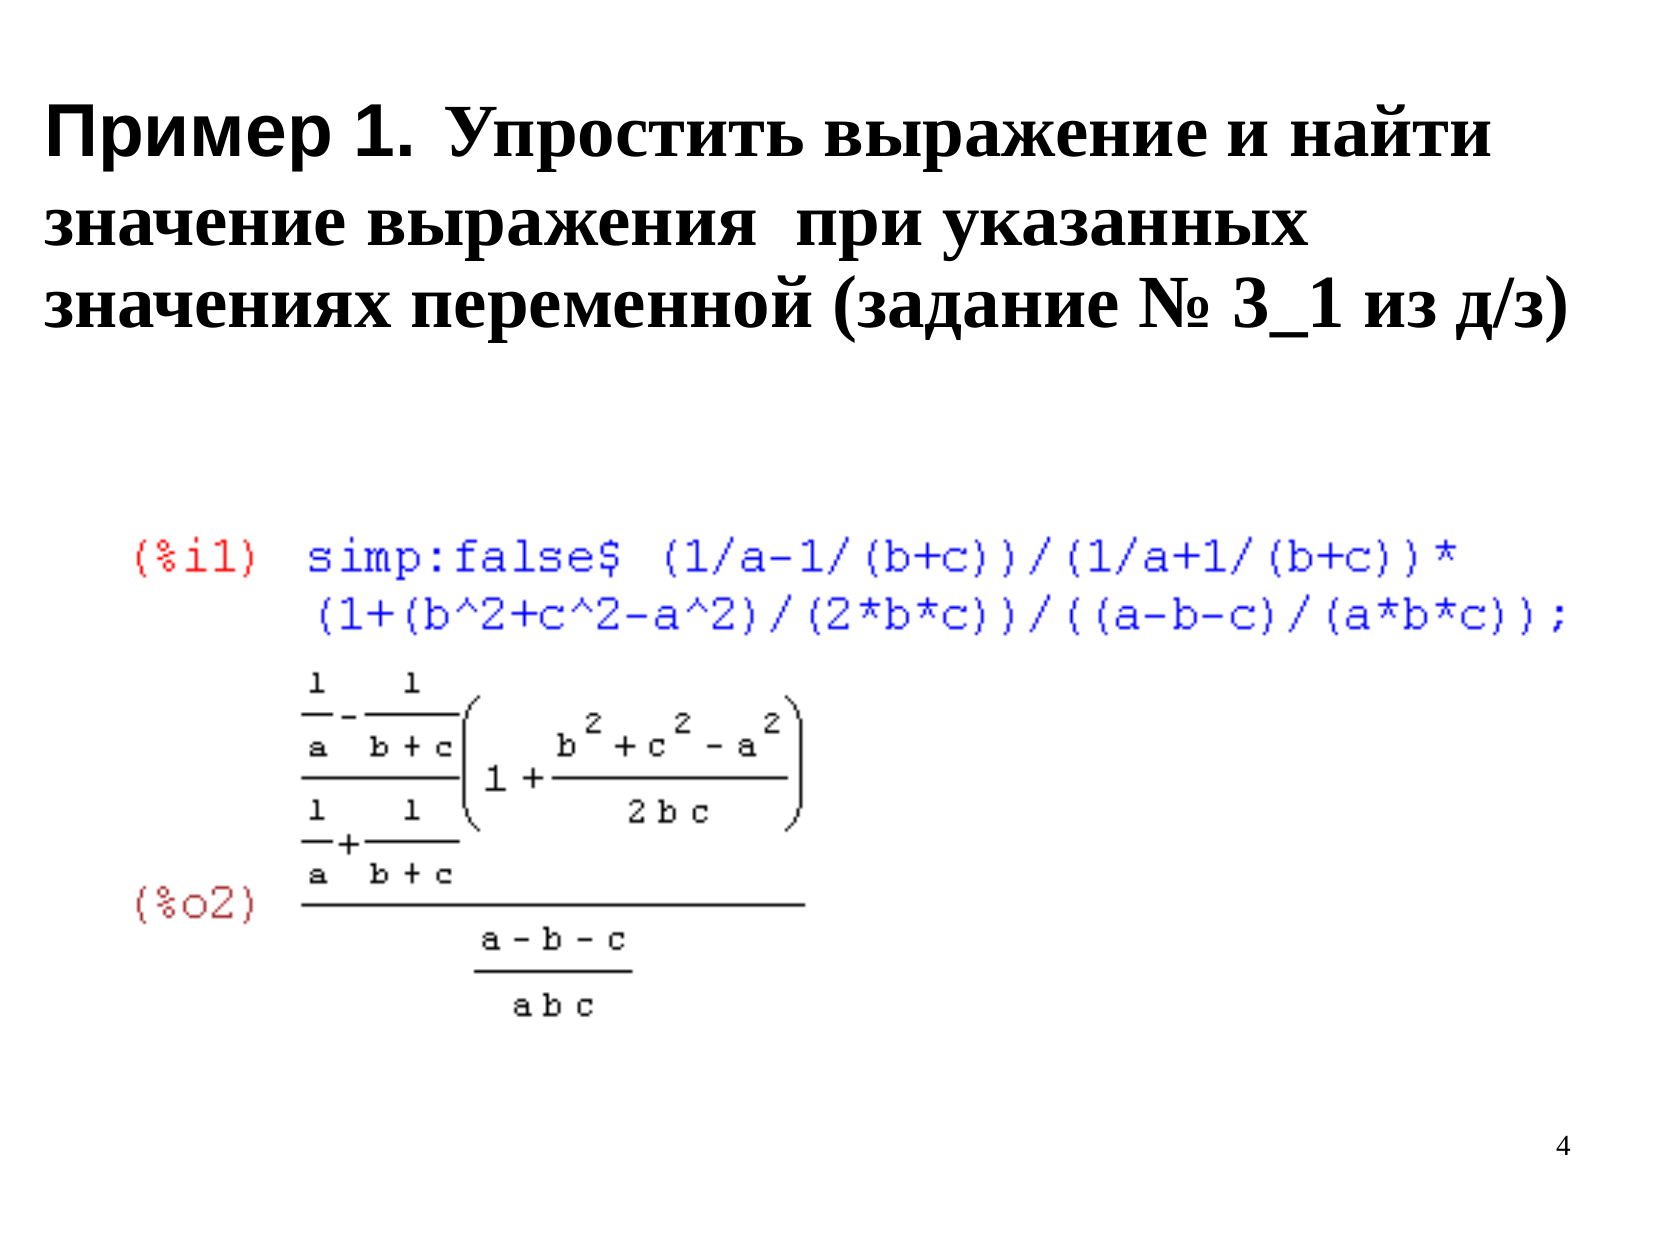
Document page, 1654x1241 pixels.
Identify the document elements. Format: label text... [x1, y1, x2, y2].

text_box Пример 1. Упростить выражение и найти значение выражения при указанных значениях переменной (задание № 3_1 из д/з) [29, 59, 1625, 352]
picture [118, 454, 1595, 1046]
